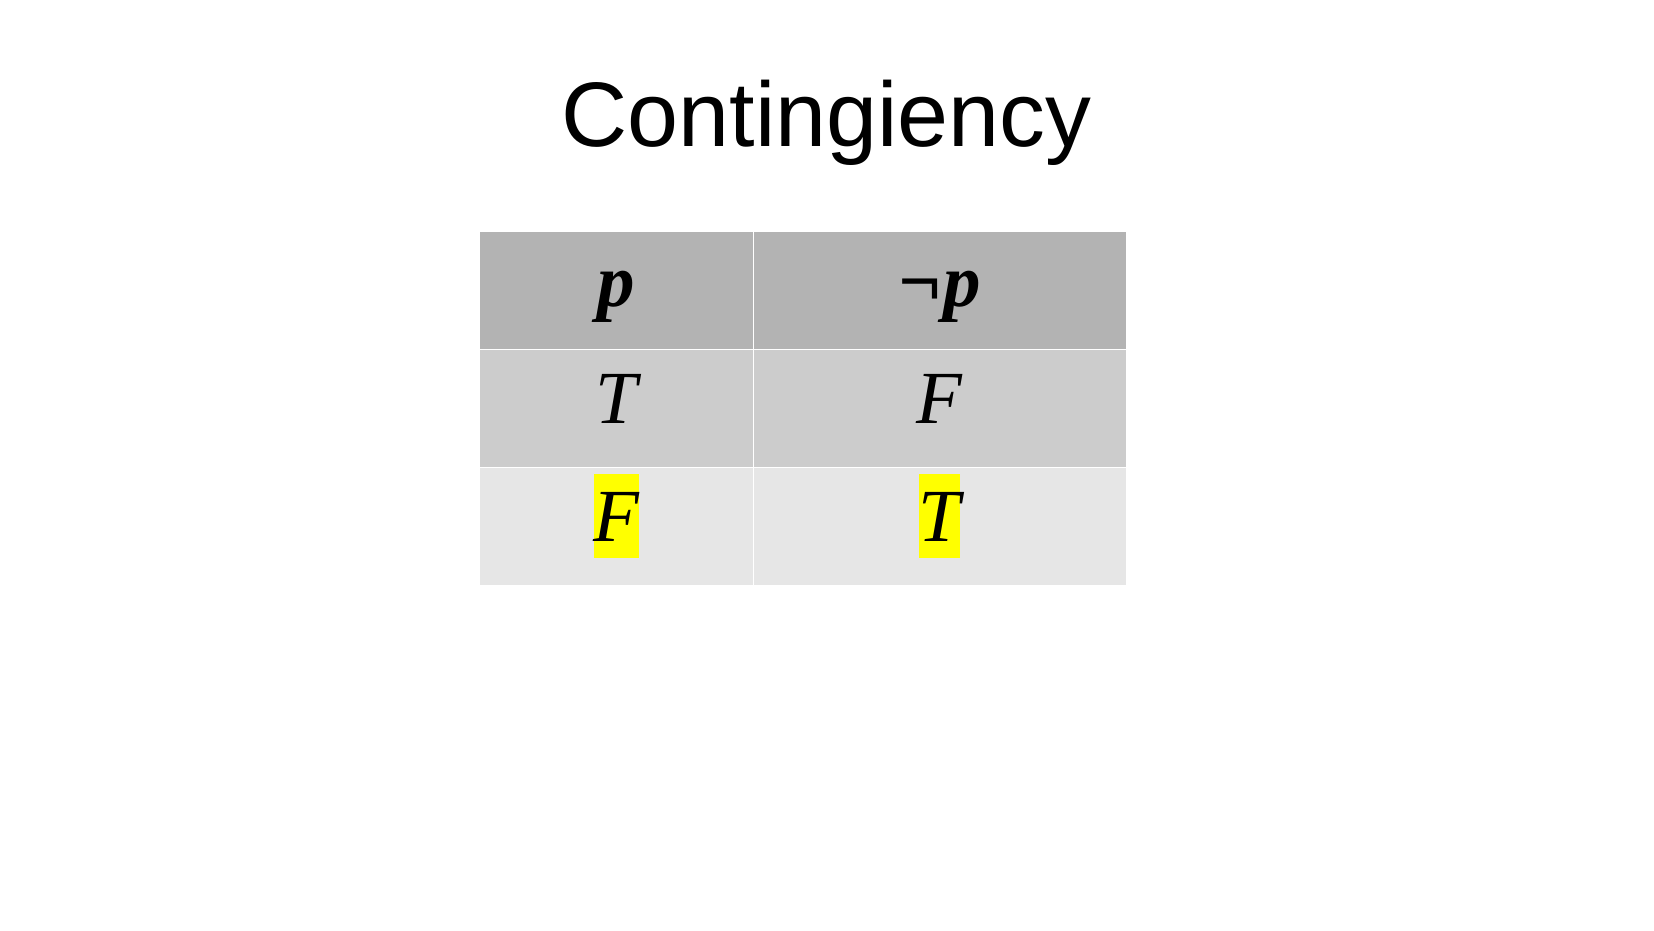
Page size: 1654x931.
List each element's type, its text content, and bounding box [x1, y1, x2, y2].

table_cell F [754, 350, 1126, 467]
title Contingiency [82, 37, 1571, 193]
table_cell F [480, 468, 753, 585]
table_cell T [754, 468, 1126, 585]
table_cell T [480, 350, 753, 467]
table_header ¬p [754, 232, 1126, 349]
table_header p [480, 232, 753, 349]
